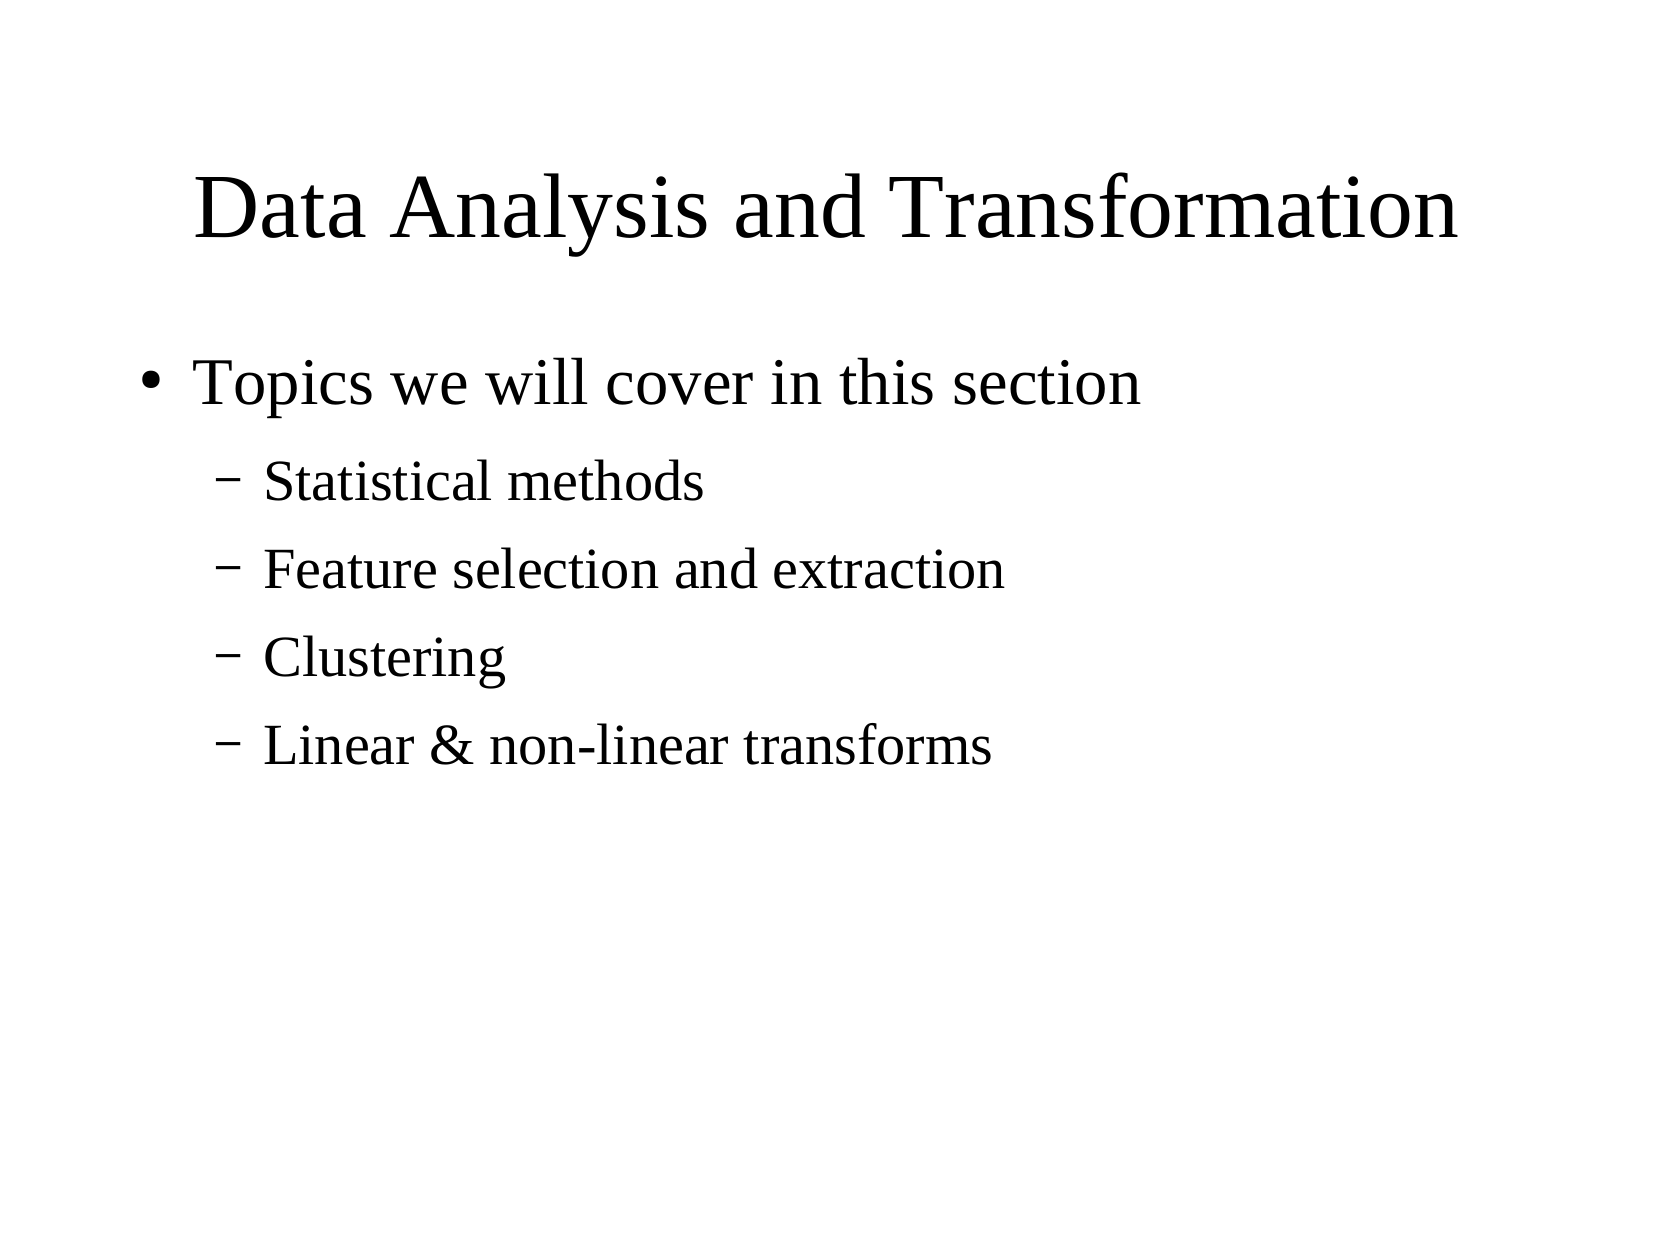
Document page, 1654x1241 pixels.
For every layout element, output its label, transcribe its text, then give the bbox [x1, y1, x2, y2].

title Data Analysis and Transformation [121, 102, 1534, 311]
list Topics we will cover in this section Statistical methods Feature selection and extraction Clustering Linear & non-linear transforms [121, 344, 1534, 1127]
